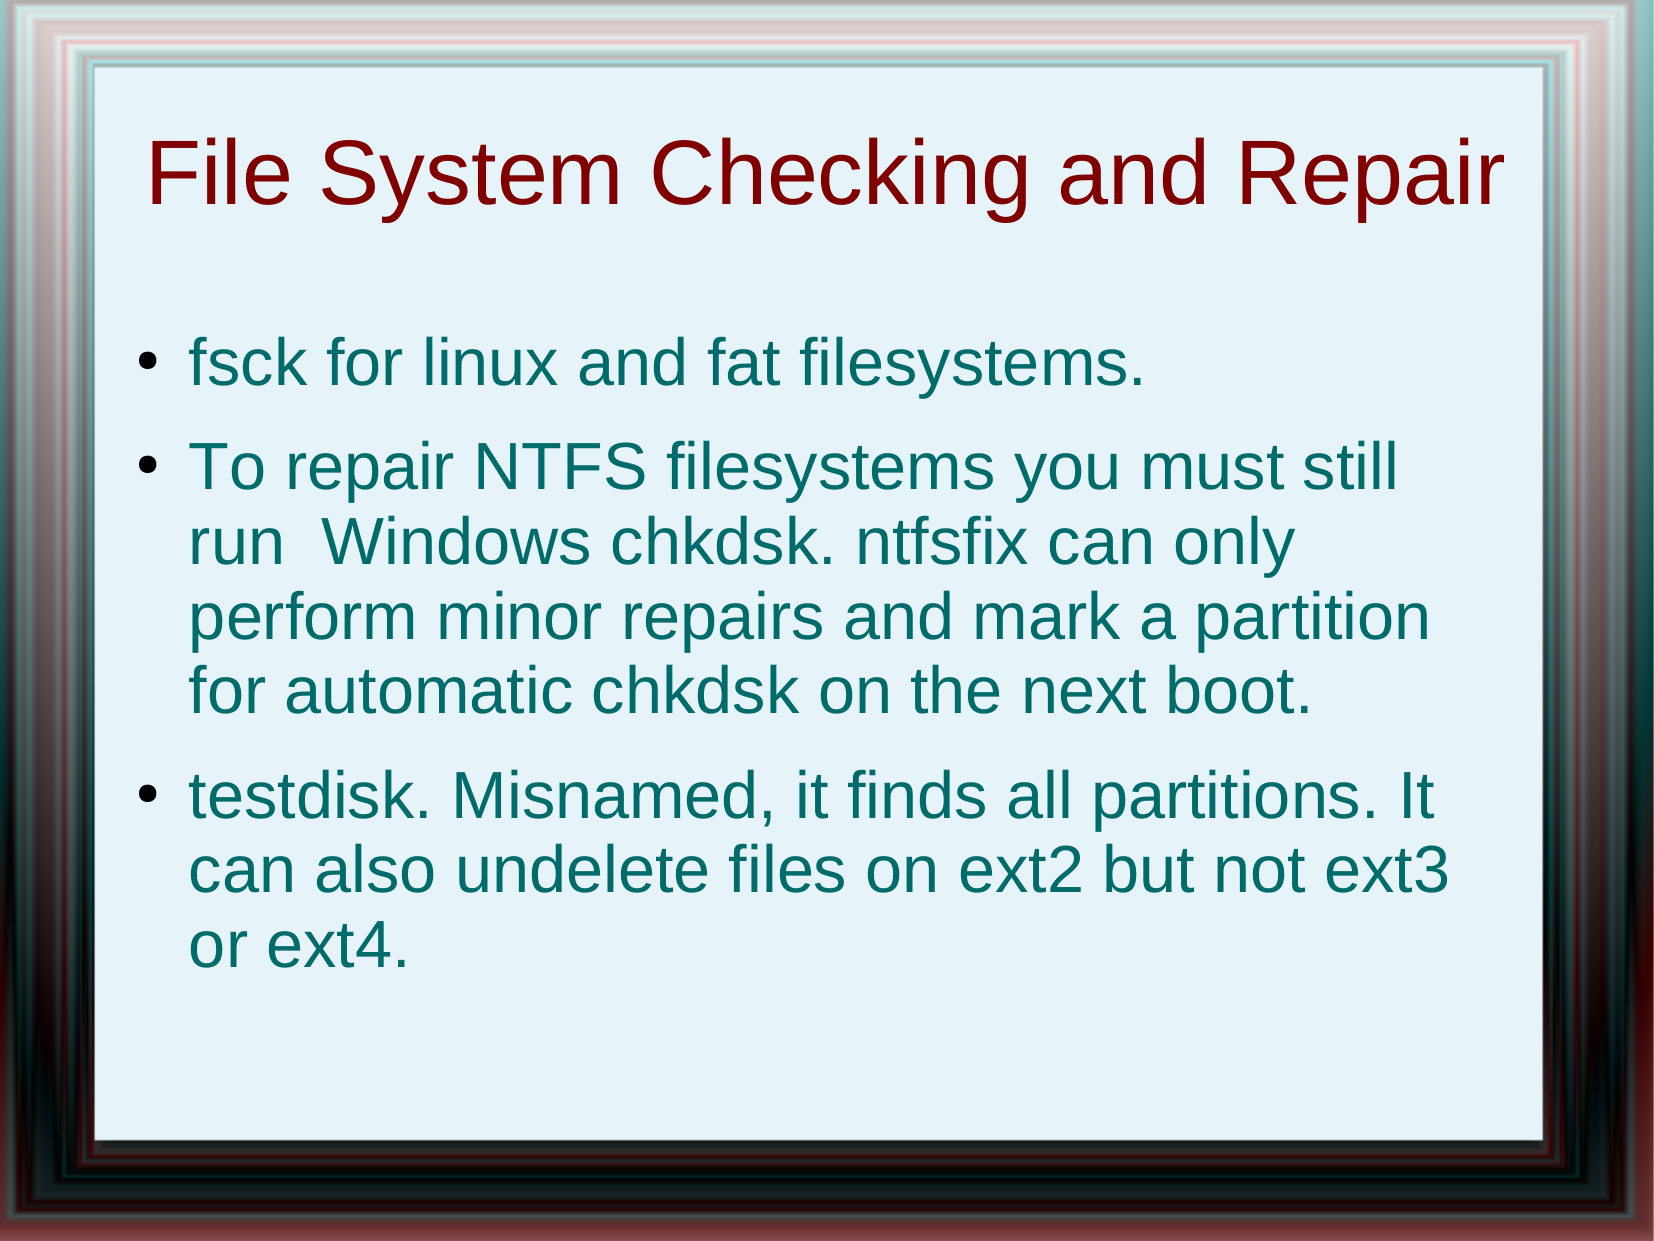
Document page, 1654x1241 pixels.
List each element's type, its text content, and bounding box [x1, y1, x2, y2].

title File System Checking and Repair [118, 95, 1536, 250]
picture [0, 0, 1654, 1241]
list fsck for linux and fat filesystems. To repair NTFS filesystems you must still run Windows chkdsk. ntfsfix can only perform minor repairs and mark a partition for automatic chkdsk on the next boot. testdisk. Misnamed, it finds all partitions. It can also undelete files on ext2 but not ext3 or ext4. [118, 324, 1506, 983]
